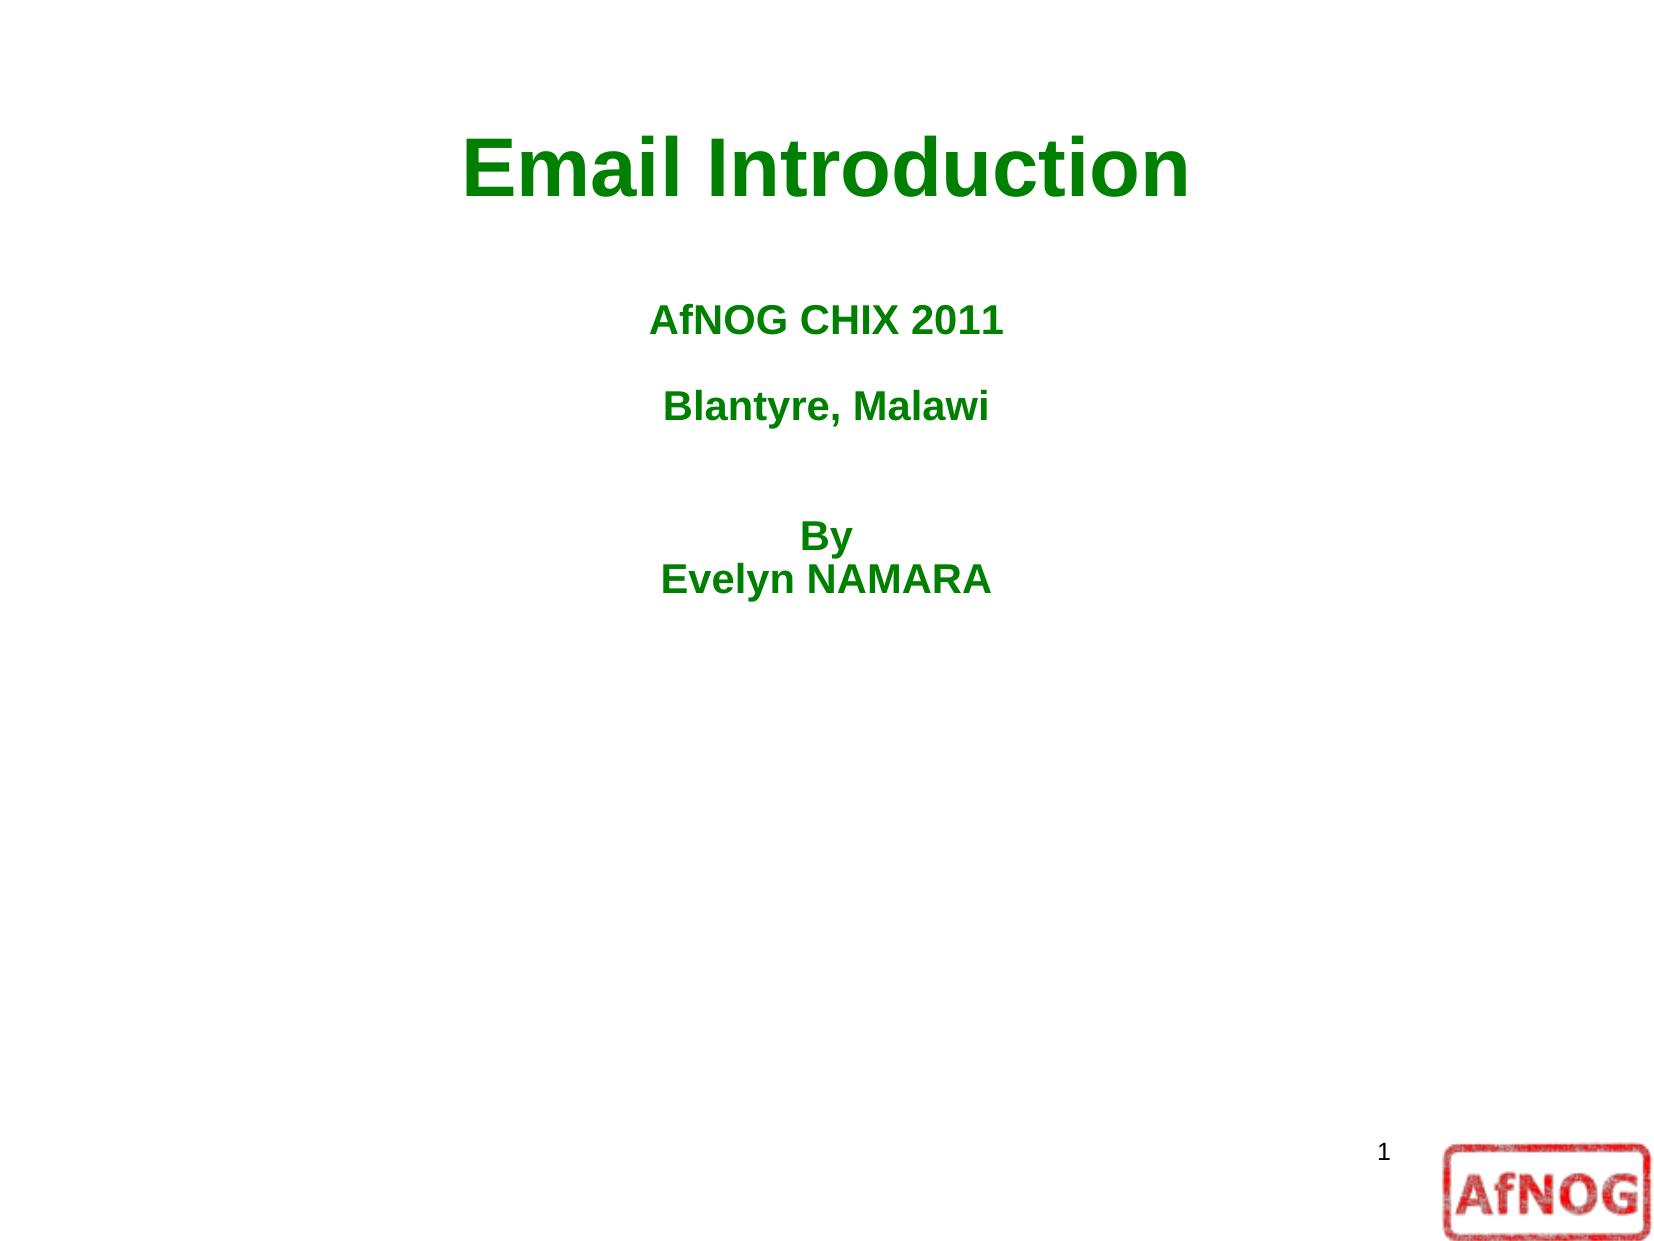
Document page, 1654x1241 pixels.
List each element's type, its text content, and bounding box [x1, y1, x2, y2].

picture [1441, 1141, 1654, 1241]
text_box <number> [1362, 1129, 1393, 1175]
title Email Introduction AfNOG CHIX 2011 Blantyre, Malawi By Evelyn NAMARA [82, 95, 1571, 1026]
